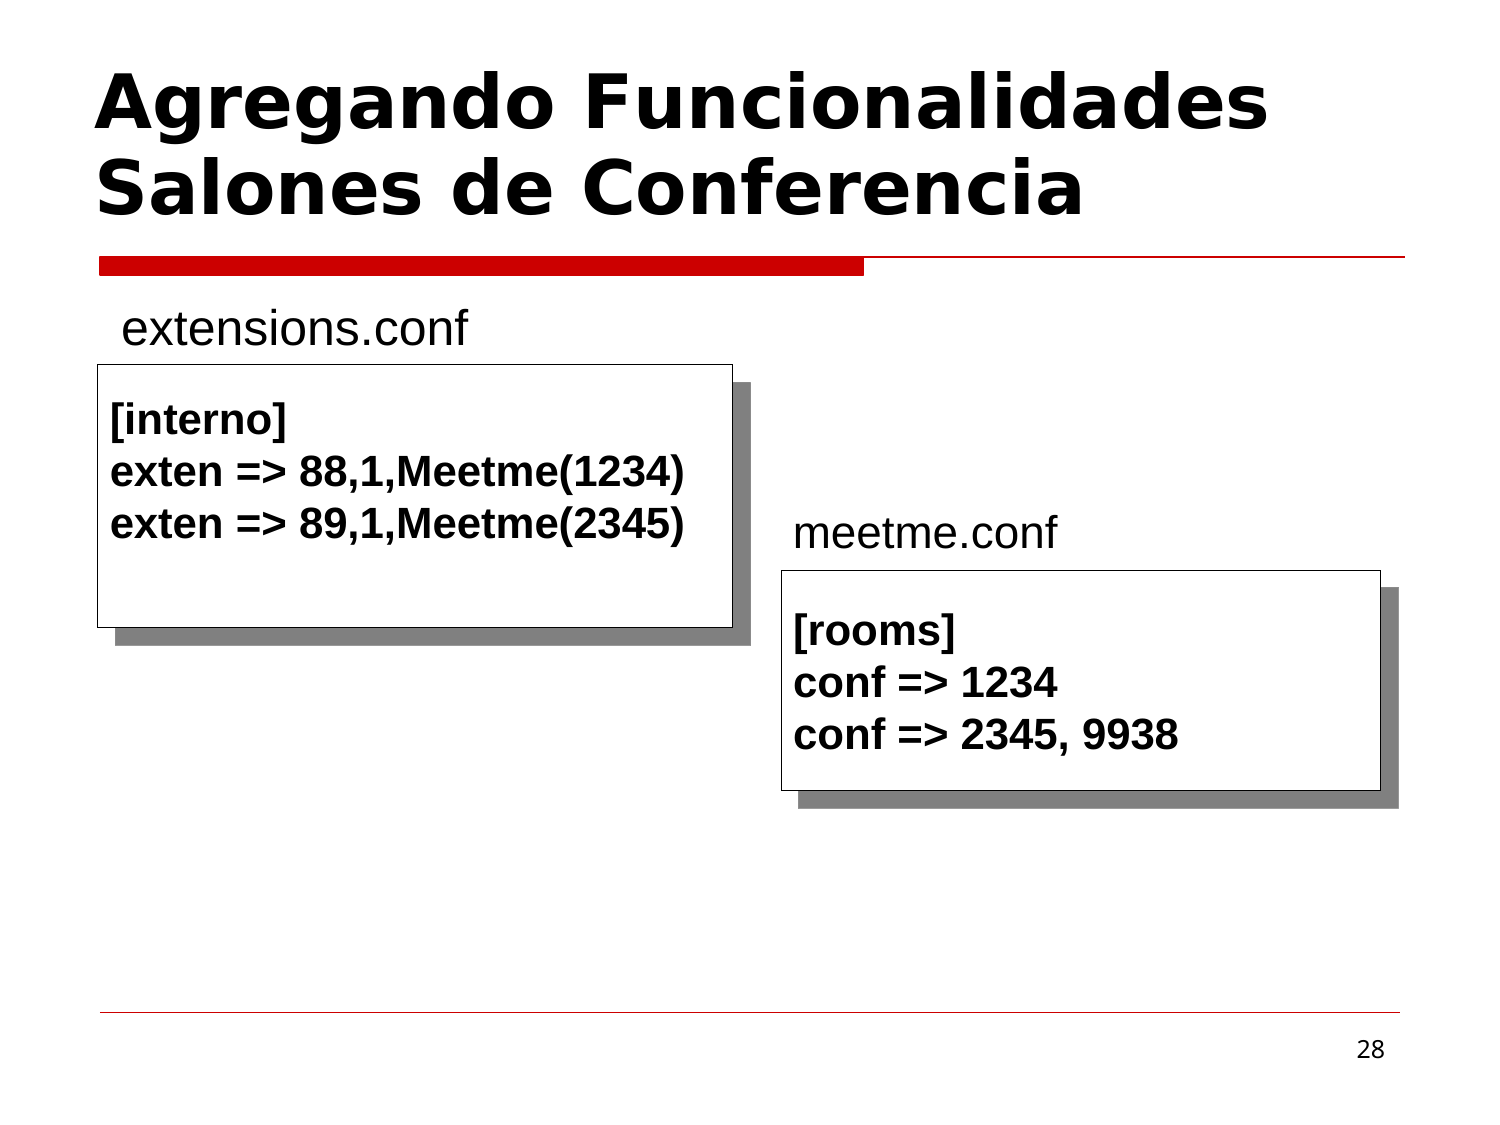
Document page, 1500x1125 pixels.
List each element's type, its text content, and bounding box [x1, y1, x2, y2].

text_box extensions.conf [121, 296, 469, 352]
title Agregando Funcionalidades Salones de Conferencia [94, 42, 1407, 250]
text_box meetme.conf [792, 503, 1059, 555]
text_box [interno] exten => 88,1,Meetme(1234) exten => 89,1,Meetme(2345) [97, 364, 733, 628]
text_box [rooms] conf => 1234 conf => 2345, 9938 [781, 570, 1381, 791]
